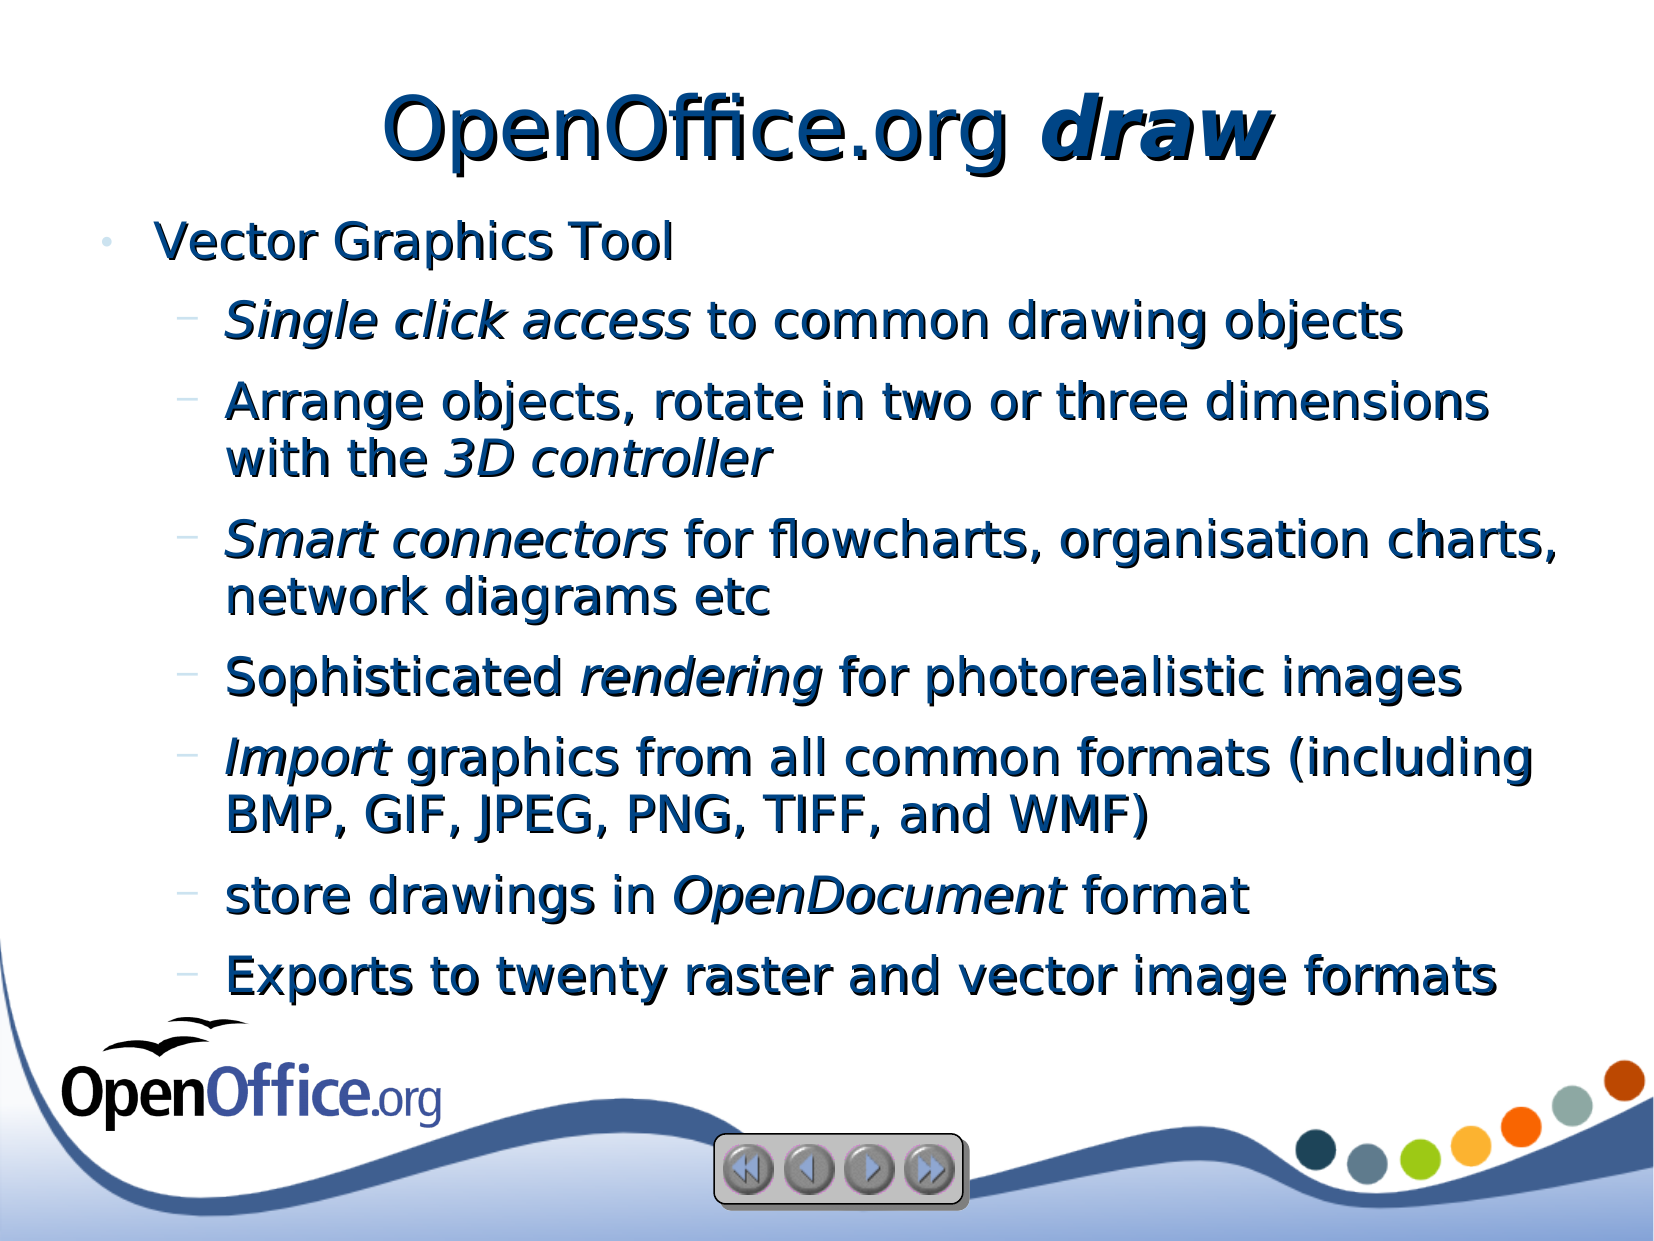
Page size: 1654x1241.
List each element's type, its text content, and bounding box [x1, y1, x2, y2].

title OpenOffice.org draw [82, 56, 1571, 200]
list Vector Graphics Tool Single click access to common drawing objects Arrange objects, rotate in two or three dimensions with the 3D controller Smart connectors for flowcharts, organisation charts, network diagrams etc Sophisticated rendering for photorealistic images Import graphics from all common formats (including BMP, GIF, JPEG, PNG, TIFF, and WMF) store drawings in OpenDocument format Exports to twenty raster and vector image formats [82, 212, 1571, 1093]
text_box [714, 1133, 963, 1204]
picture [0, 938, 1654, 1241]
